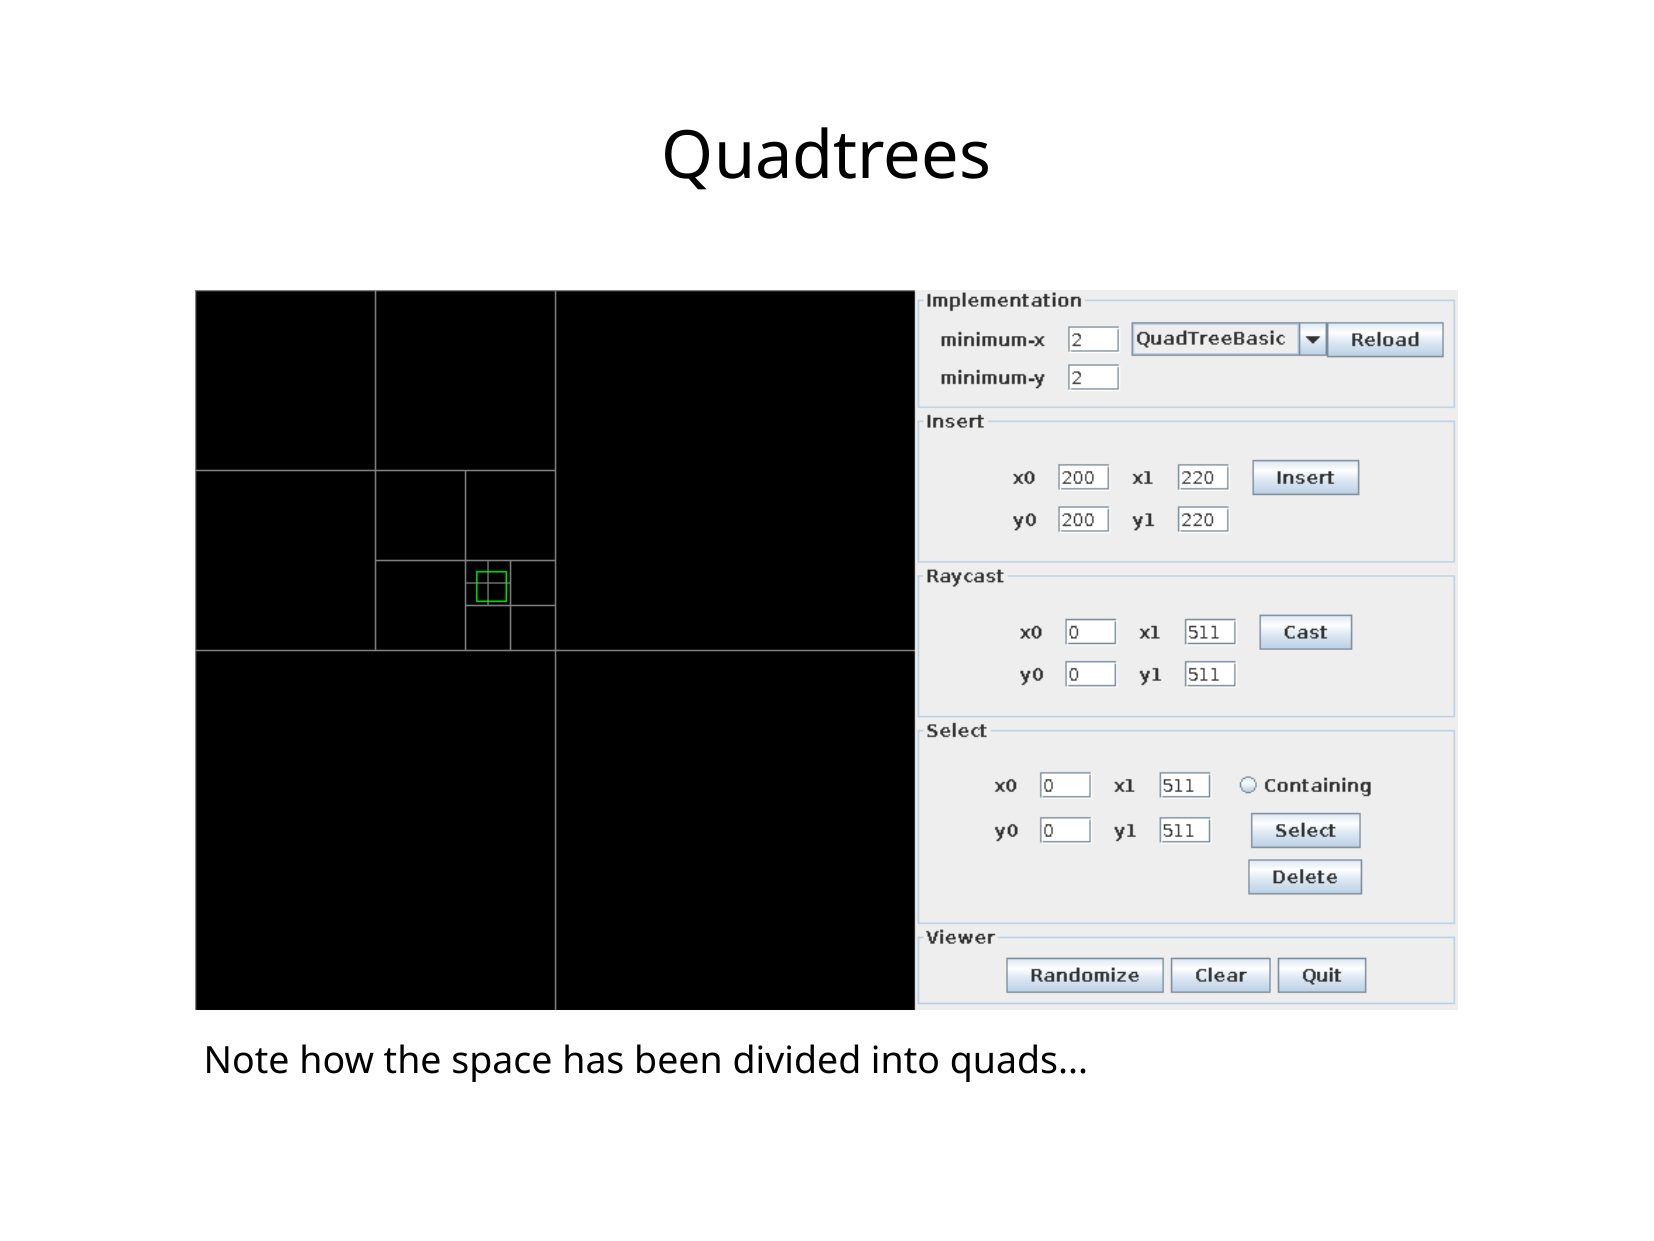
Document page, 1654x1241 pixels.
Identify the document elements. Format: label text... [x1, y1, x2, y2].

text_box Note how the space has been divided into quads... [188, 1026, 1052, 1087]
title Quadtrees [82, 49, 1571, 257]
picture [195, 290, 1458, 1010]
